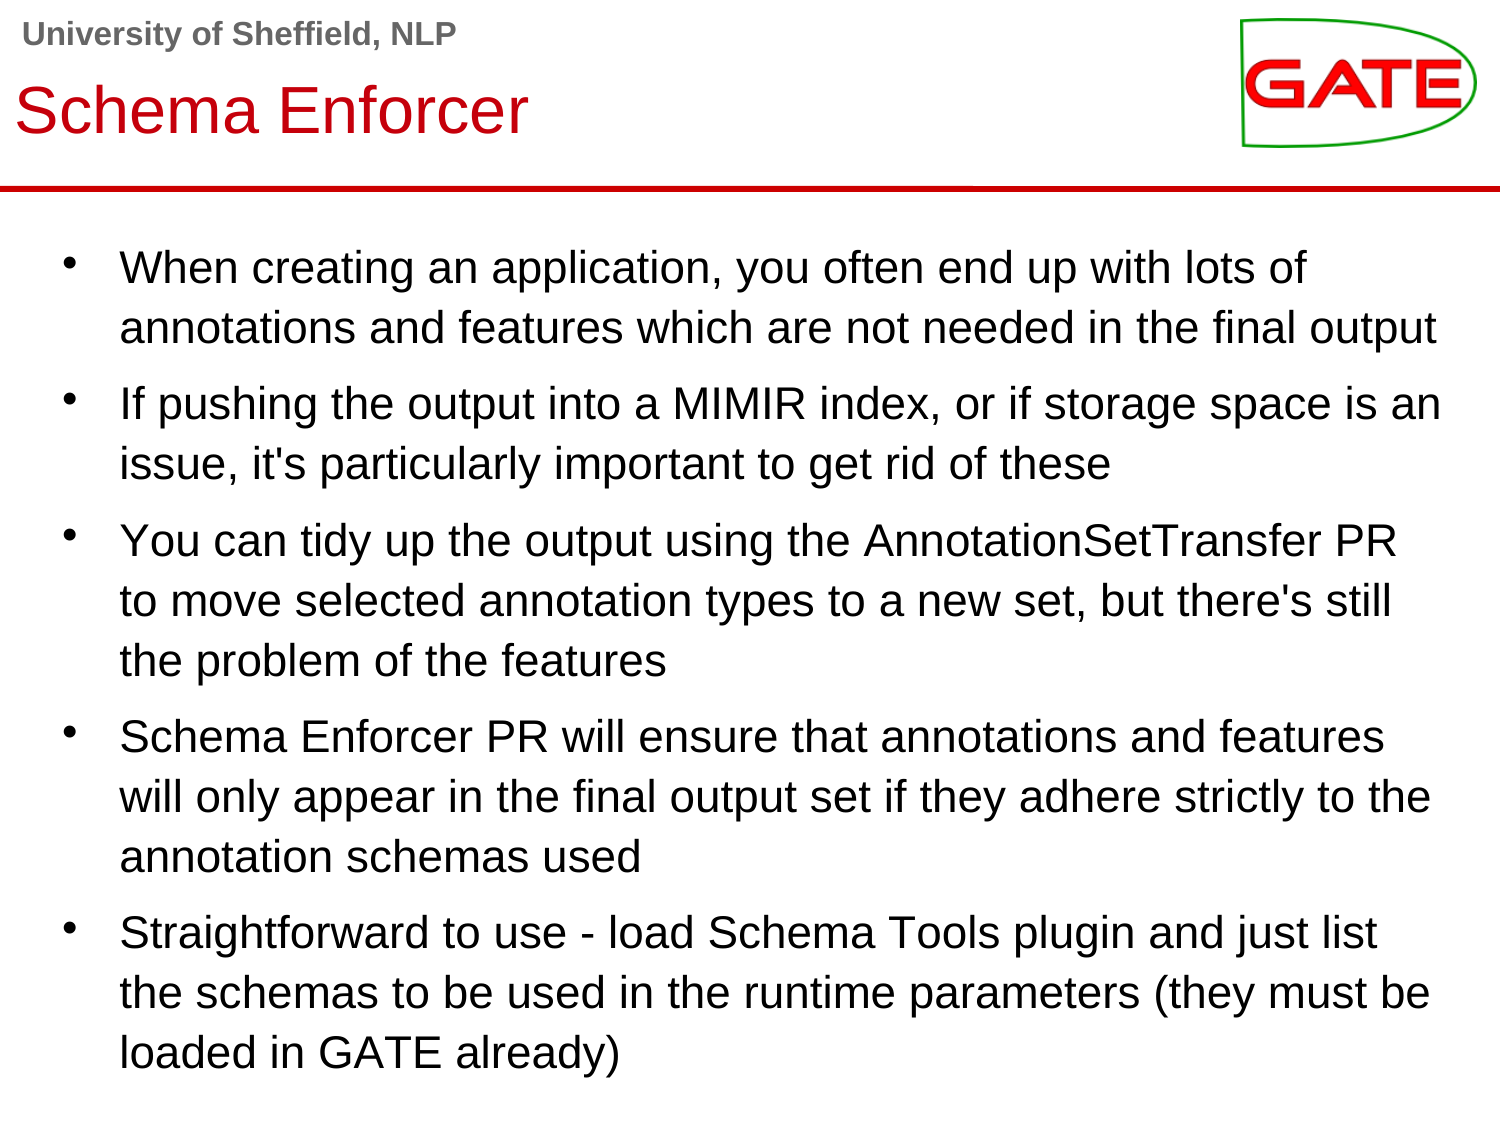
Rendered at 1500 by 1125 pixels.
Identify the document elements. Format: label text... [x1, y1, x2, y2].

title Schema Enforcer [0, 12, 1236, 203]
list When creating an application, you often end up with lots of annotations and features which are not needed in the final output If pushing the output into a MIMIR index, or if storage space is an issue, it's particularly important to get rid of these You can tidy up the output using the AnnotationSetTransfer PR to move selected annotation types to a new set, but there's still the problem of the features Schema Enforcer PR will ensure that annotations and features will only appear in the final output set if they adhere strictly to the annotation schemas used Straightforward to use - load Schema Tools plugin and just list the schemas to be used in the runtime parameters (they must be loaded in GATE already) [47, 224, 1465, 1081]
picture [1240, 18, 1477, 148]
